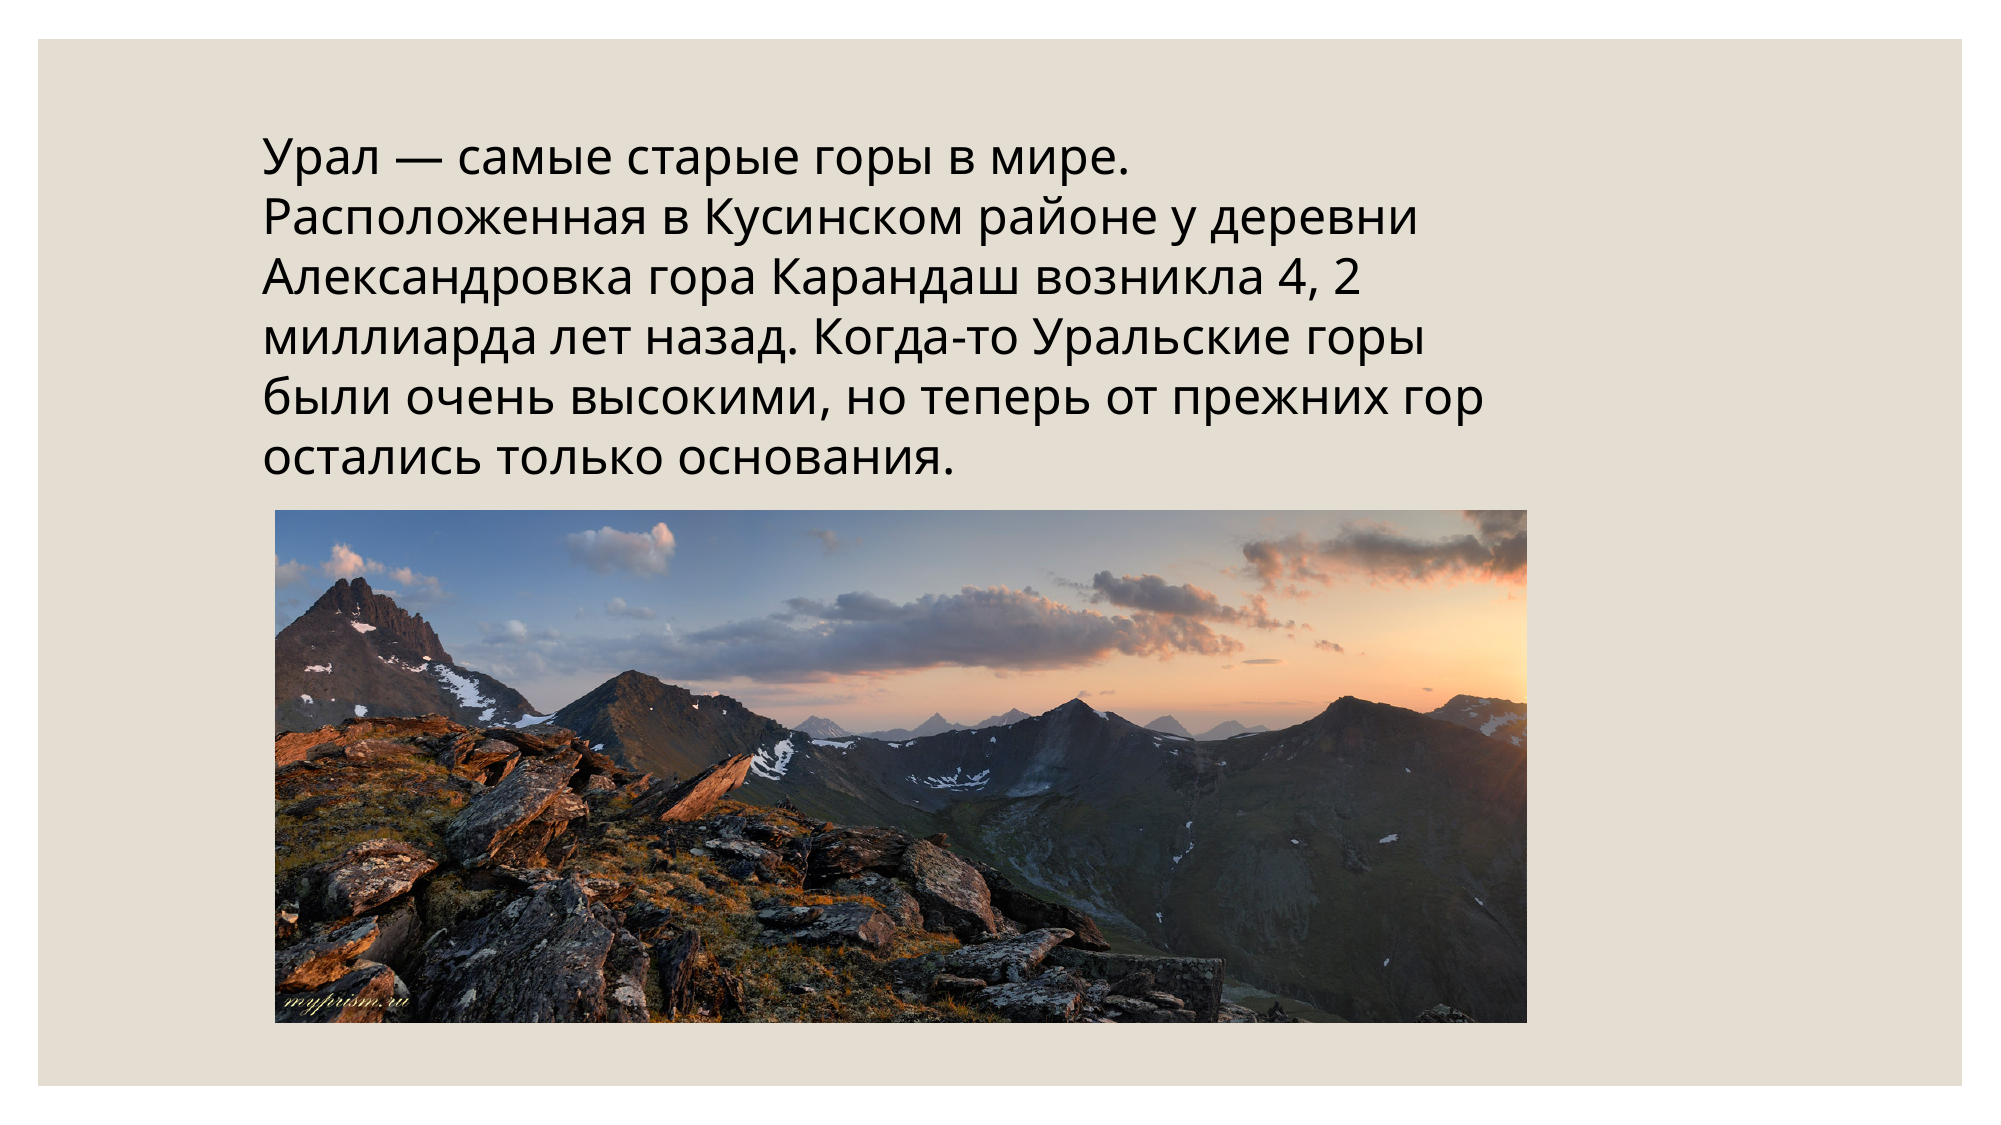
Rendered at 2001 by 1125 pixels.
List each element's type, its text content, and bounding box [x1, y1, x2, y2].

list Урал — самые старые горы в мире. Расположенная в Кусинском районе у деревни Александровка гора Карандаш возникла 4, 2 миллиарда лет назад. Когда-то Уральские горы были очень высокими, но теперь от прежних гор остались только основания. [247, 116, 1527, 634]
picture [275, 510, 1527, 1023]
